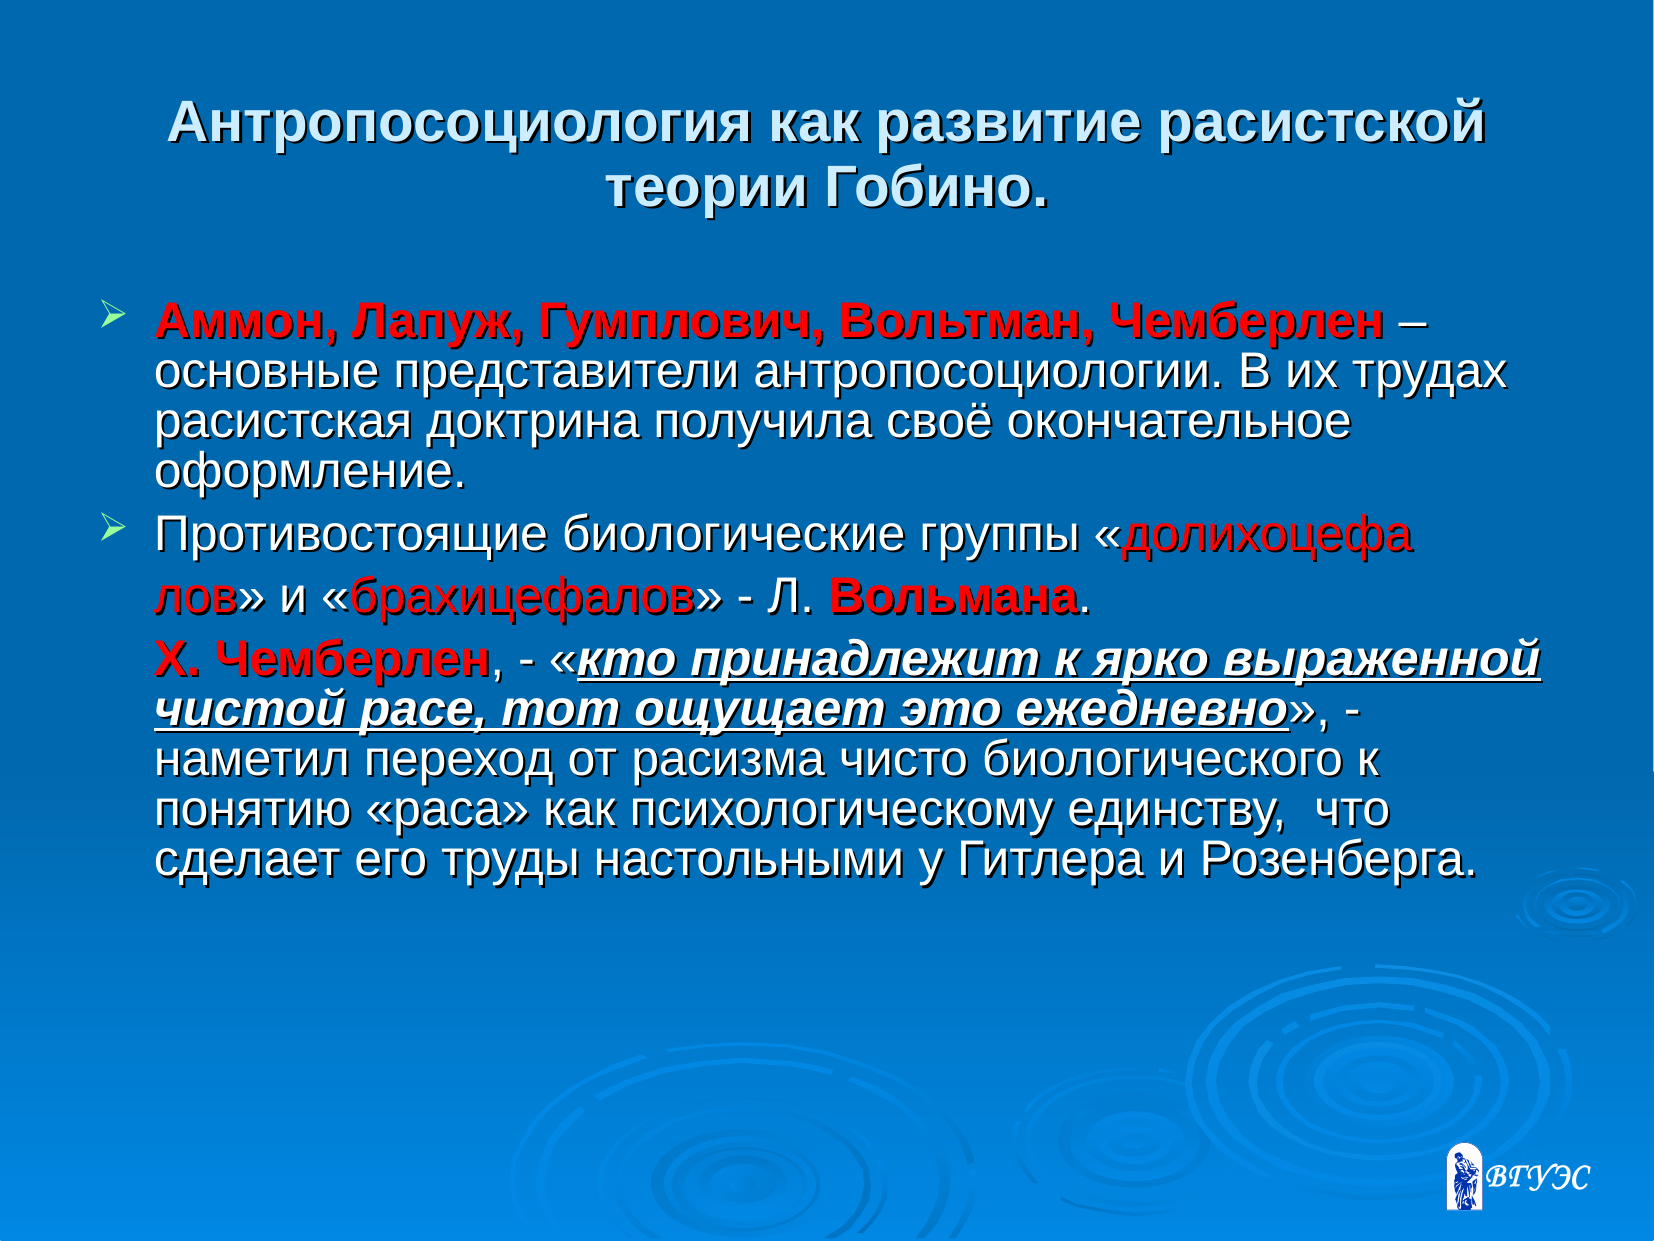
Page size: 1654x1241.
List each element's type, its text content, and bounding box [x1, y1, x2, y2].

list Аммон, Лапуж, Гумплович, Вольтман, Чемберлен – основные представители антропосоциологии. В их трудах расистская доктрина получила своё окончательное оформление. Противостоящие биологические группы «долихоцефа лов» и «брахицефалов» - Л. Вольмана. Х. Чемберлен, - «кто принадлежит к ярко выраженной чистой расе, тот ощущает это ежедневно», - наметил переход от расизма чисто биологического к понятию «раса» как психологическому единству, что сделает его труды настольными у Гитлера и Розенберга. [82, 289, 1571, 1108]
title Антропосоциология как развитие расистской теории Гобино. [82, 50, 1571, 257]
picture [1446, 1142, 1592, 1211]
